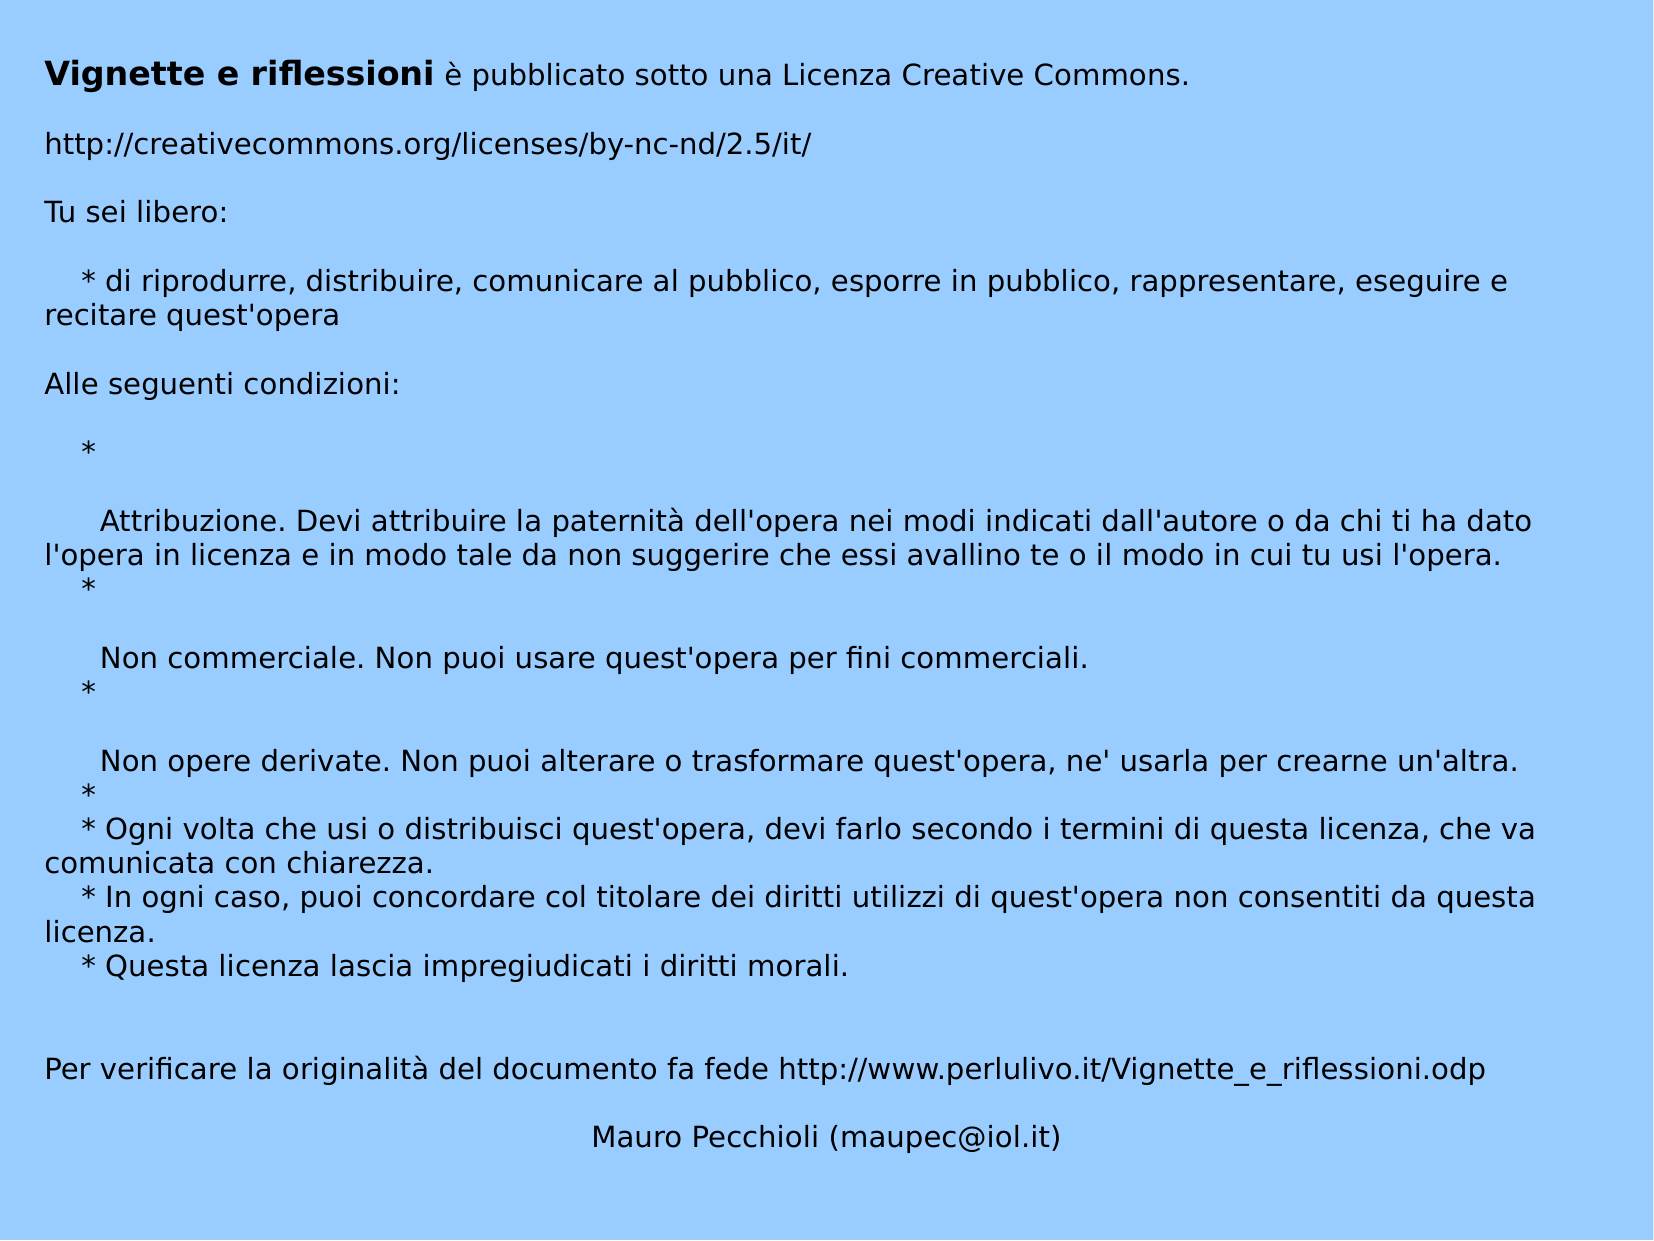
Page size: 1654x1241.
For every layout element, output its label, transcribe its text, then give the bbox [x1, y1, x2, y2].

text_box Vignette e riflessioni è pubblicato sotto una Licenza Creative Commons. http://creativecommons.org/licenses/by-nc-nd/2.5/it/ Tu sei libero: * di riprodurre, distribuire, comunicare al pubblico, esporre in pubblico, rappresentare, eseguire e recitare quest'opera Alle seguenti condizioni: * Attribuzione. Devi attribuire la paternità dell'opera nei modi indicati dall'autore o da chi ti ha dato l'opera in licenza e in modo tale da non suggerire che essi avallino te o il modo in cui tu usi l'opera. * Non commerciale. Non puoi usare quest'opera per fini commerciali. * Non opere derivate. Non puoi alterare o trasformare quest'opera, ne' usarla per crearne un'altra. * * Ogni volta che usi o distribuisci quest'opera, devi farlo secondo i termini di questa licenza, che va comunicata con chiarezza. * In ogni caso, puoi concordare col titolare dei diritti utilizzi di quest'opera non consentiti da questa licenza. * Questa licenza lascia impregiudicati i diritti morali. Per verificare la originalità del documento fa fede http://www.perlulivo.it/Vignette_e_riflessioni.odp Mauro Pecchioli (maupec@iol.it) [29, 8, 1625, 1231]
